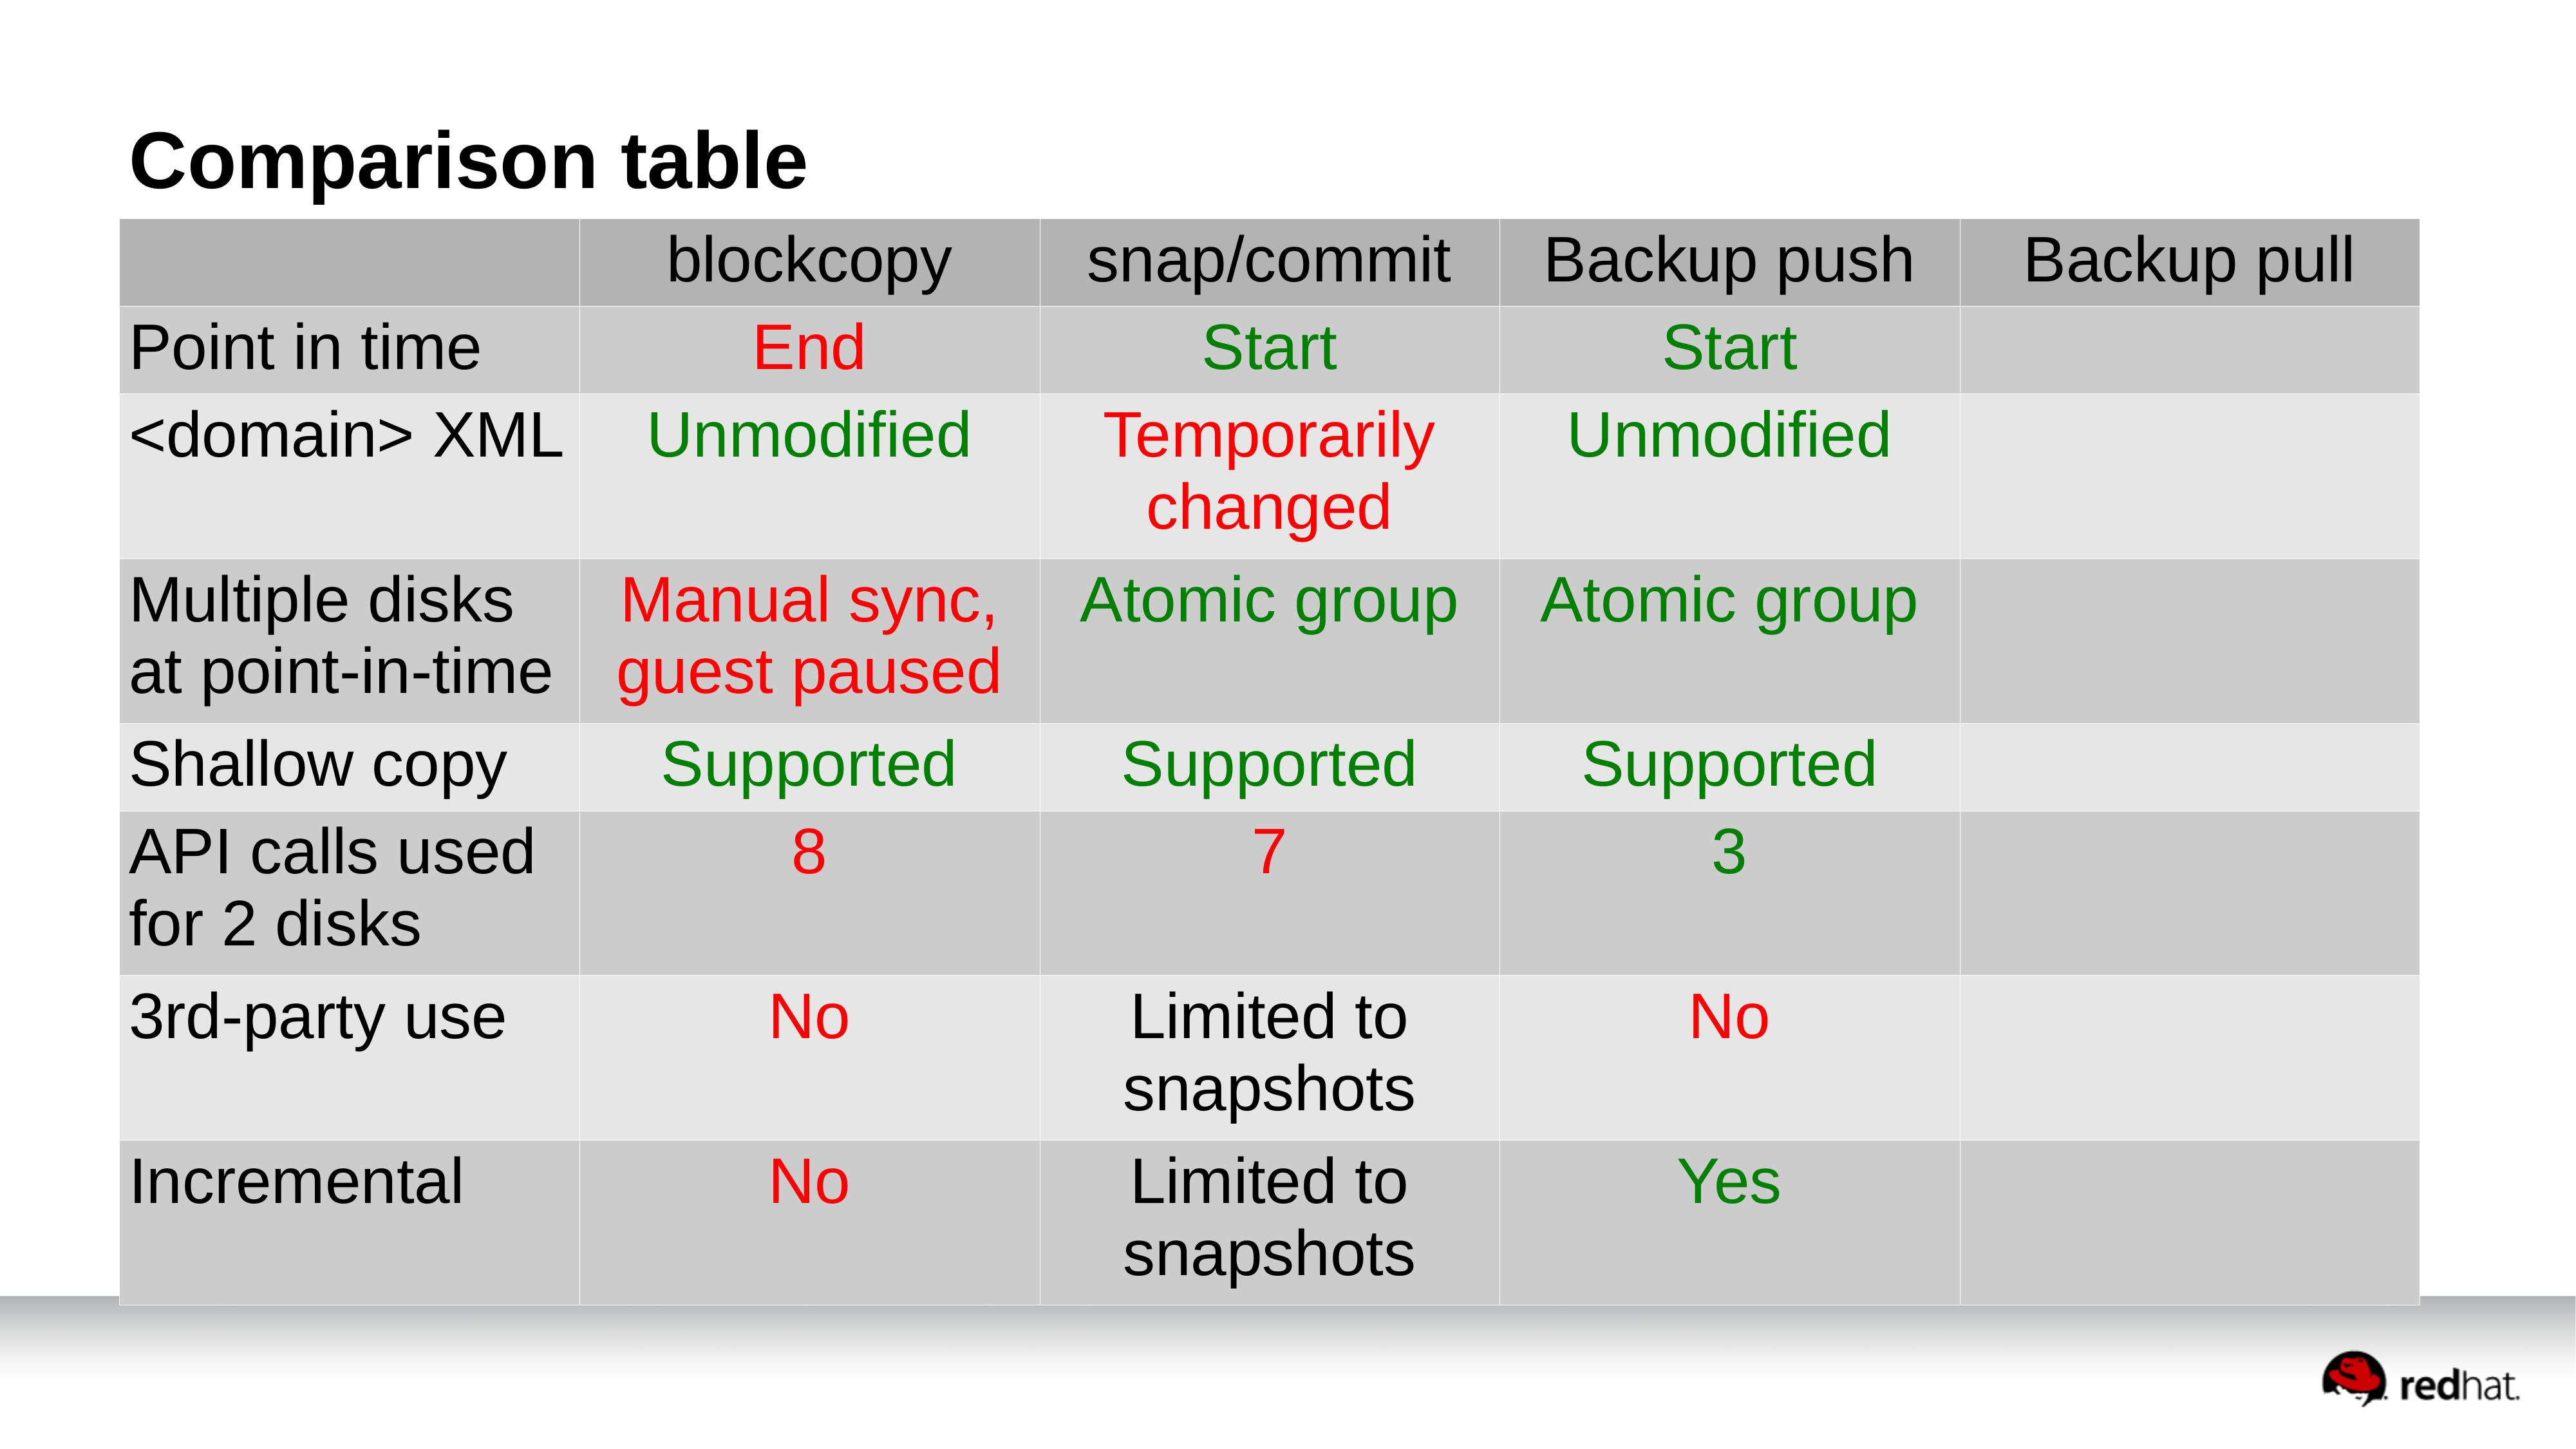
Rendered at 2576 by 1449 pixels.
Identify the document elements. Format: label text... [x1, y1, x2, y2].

title Comparison table [129, 100, 2261, 218]
table_cell Start [1040, 307, 1500, 393]
table_cell Limited to snapshots [1040, 976, 1500, 1140]
table_cell <domain> XML [120, 394, 579, 558]
table_cell [1960, 724, 2420, 811]
table_cell [1960, 811, 2420, 975]
table_cell [1960, 394, 2420, 558]
table_cell Temporarily changed [1040, 394, 1500, 558]
table_cell Start [1500, 307, 1960, 393]
table_cell API calls used for 2 disks [120, 811, 579, 975]
table_cell No [580, 976, 1040, 1140]
table_header snap/commit [1040, 219, 1500, 306]
table_cell Unmodified [580, 394, 1040, 558]
table_cell No [580, 1141, 1040, 1305]
picture [0, 0, 2576, 1446]
table_cell Supported [580, 724, 1040, 811]
table_cell [1960, 976, 2420, 1140]
table_header Backup pull [1960, 219, 2420, 306]
table_cell Shallow copy [120, 724, 579, 811]
table_cell No [1500, 976, 1960, 1140]
table_cell Yes [1500, 1141, 1960, 1305]
table_cell End [580, 307, 1040, 393]
table_header [120, 219, 579, 306]
table_cell Supported [1500, 724, 1960, 811]
table_cell 8 [580, 811, 1040, 975]
table_header blockcopy [580, 219, 1040, 306]
table_cell Point in time [120, 307, 579, 393]
table_cell [1960, 307, 2420, 393]
table_cell [1960, 1141, 2420, 1305]
table_header Backup push [1500, 219, 1960, 306]
table_cell Manual sync, guest paused [580, 559, 1040, 723]
table_cell Supported [1040, 724, 1500, 811]
table_cell 7 [1040, 811, 1500, 975]
table_cell Atomic group [1500, 559, 1960, 723]
table_cell Limited to snapshots [1040, 1141, 1500, 1305]
table_cell Unmodified [1500, 394, 1960, 558]
table_cell Incremental [120, 1141, 579, 1305]
table_cell 3 [1500, 811, 1960, 975]
table_cell 3rd-party use [120, 976, 579, 1140]
table_cell Multiple disks at point-in-time [120, 559, 579, 723]
table_cell Atomic group [1040, 559, 1500, 723]
table_cell [1960, 559, 2420, 723]
